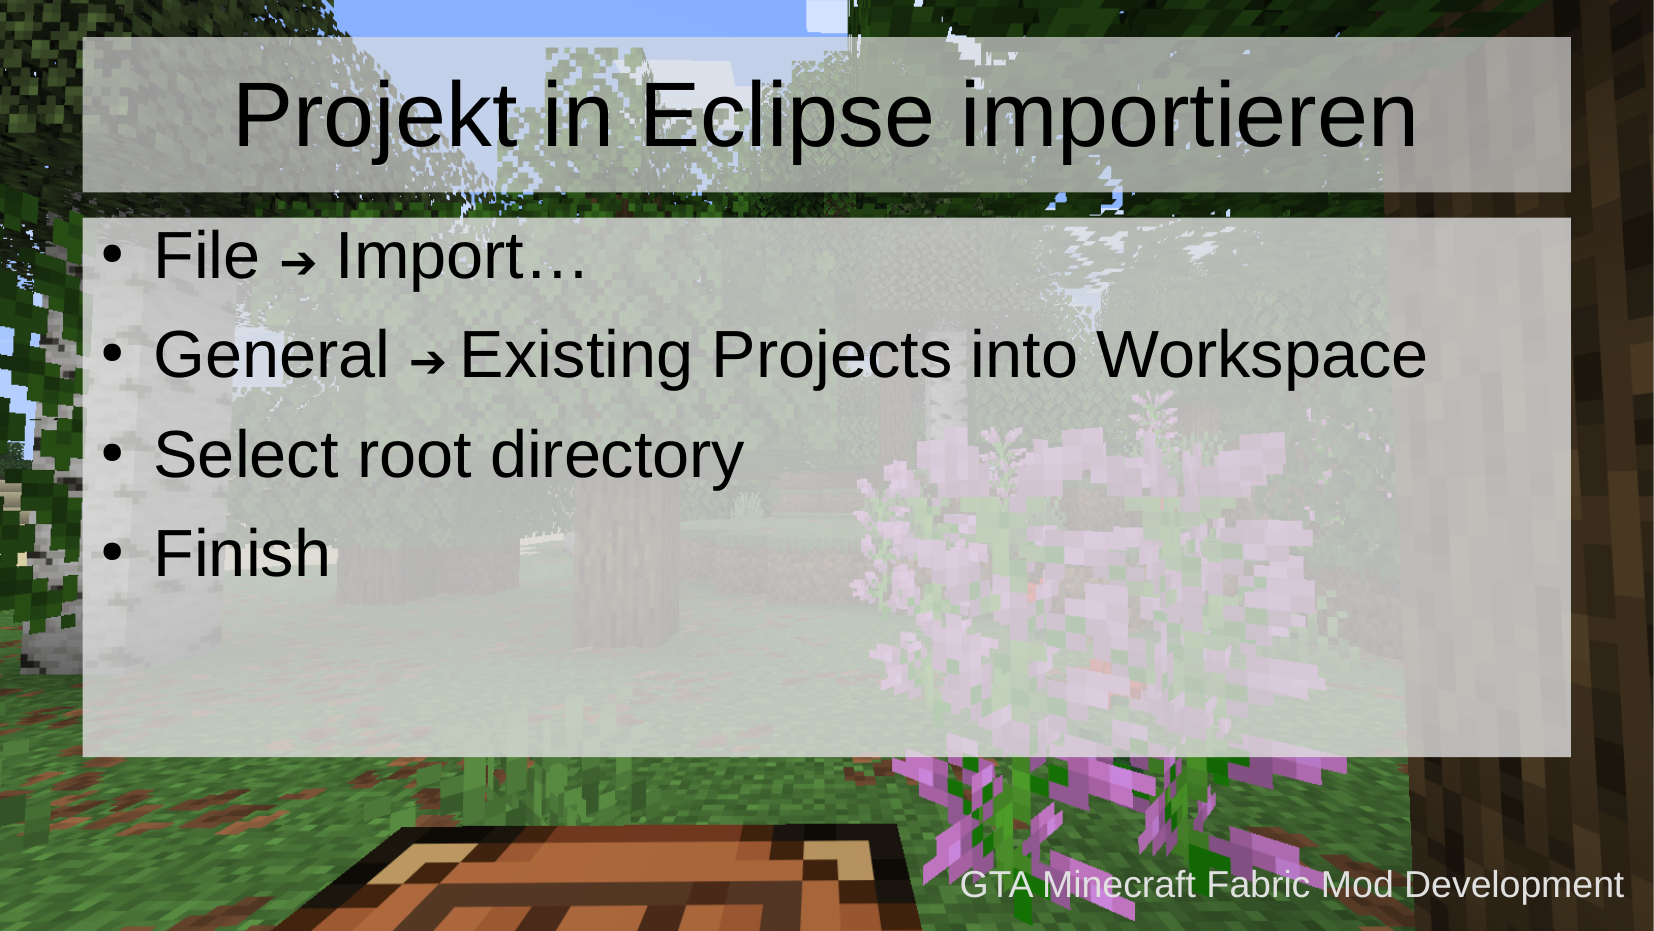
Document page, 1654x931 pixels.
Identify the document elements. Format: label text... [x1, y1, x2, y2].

picture [0, 0, 1654, 931]
list File ➔ Import… General ➔ Existing Projects into Workspace Select root directory Finish [82, 217, 1571, 758]
title Projekt in Eclipse importieren [82, 37, 1571, 193]
